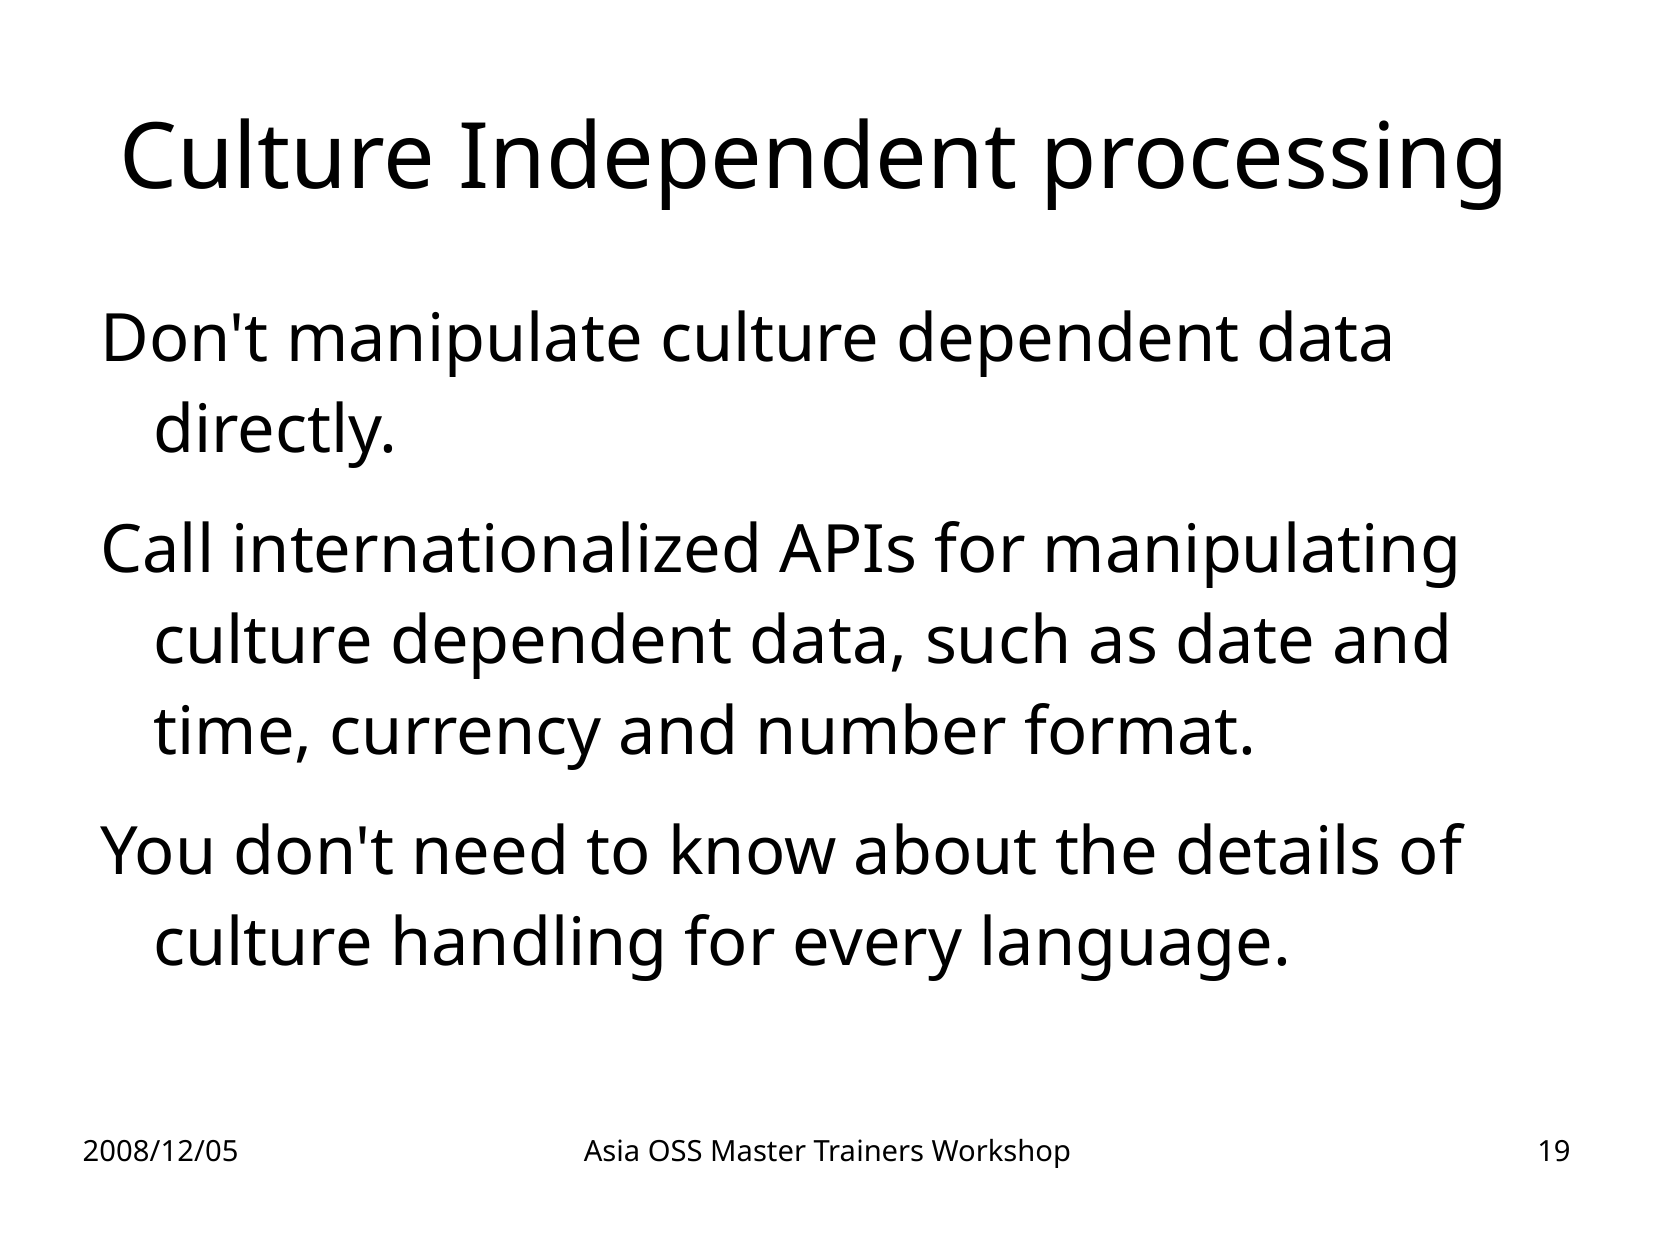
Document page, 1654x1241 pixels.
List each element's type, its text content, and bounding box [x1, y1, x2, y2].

list Don't manipulate culture dependent data directly. Call internationalized APIs for manipulating culture dependent data, such as date and time, currency and number format. You don't need to know about the details of culture handling for every language. [82, 290, 1571, 1094]
title Culture Independent processing [82, 49, 1571, 257]
